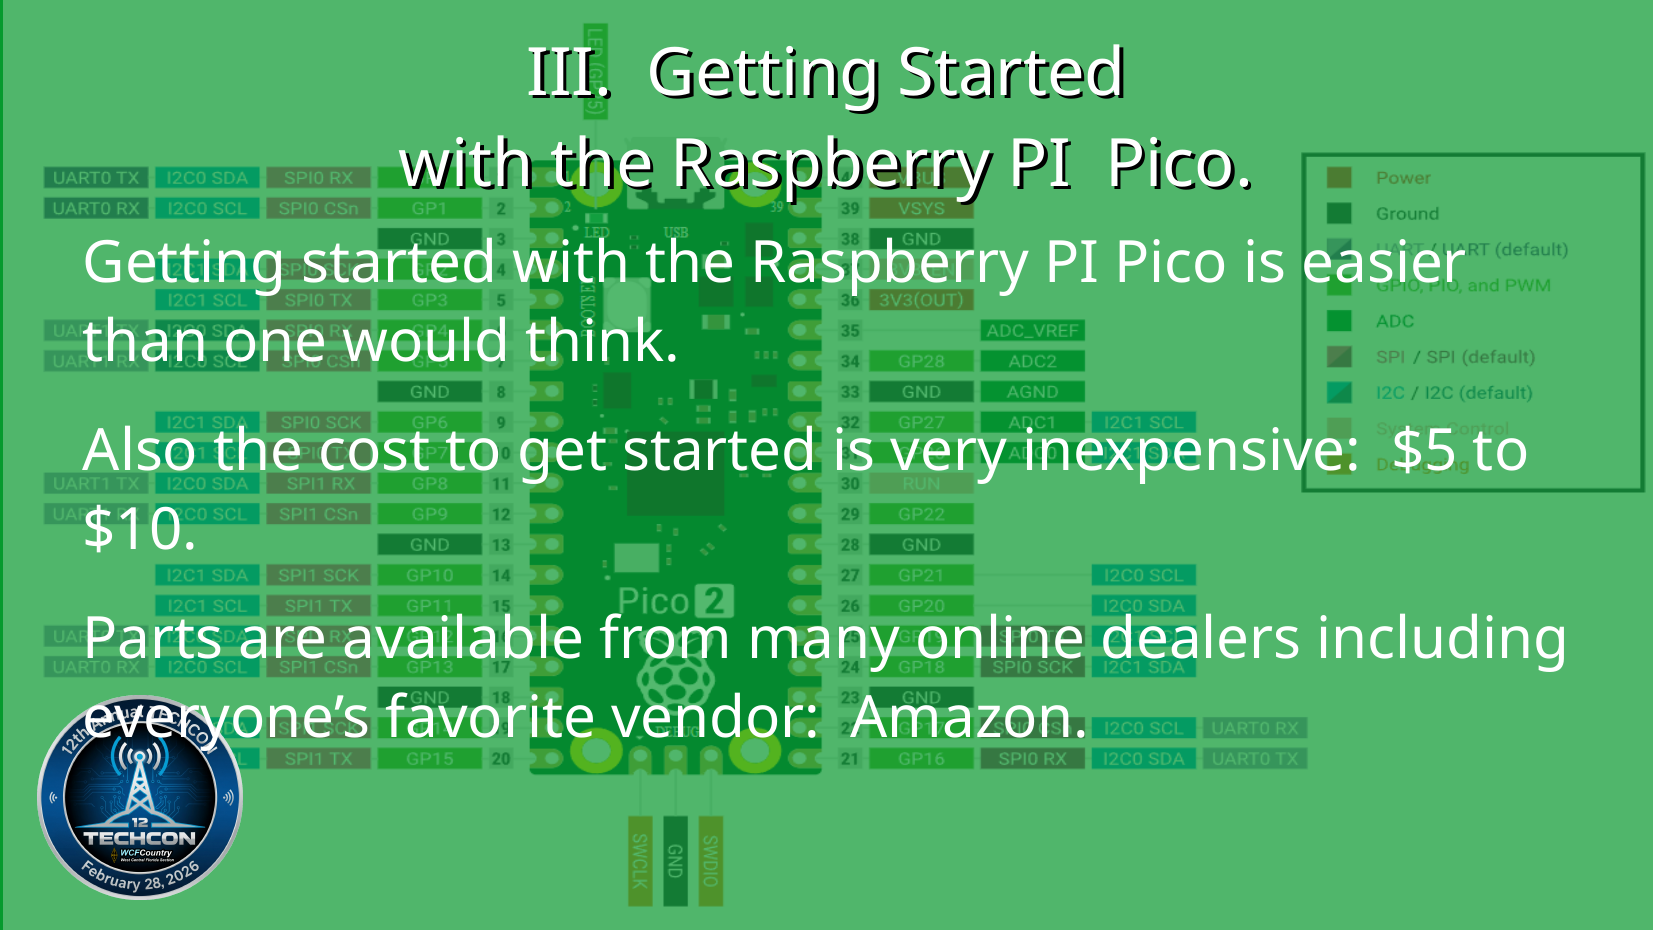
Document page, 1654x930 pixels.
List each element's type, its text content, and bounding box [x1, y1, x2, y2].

list Getting started with the Raspberry PI Pico is easier than one would think. Also the cost to get started is very inexpensive: $5 to $10. Parts are available from many online dealers including everyone’s favorite vendor: Amazon. [82, 217, 1571, 757]
title III. Getting Started with the Raspberry PI Pico. [82, 37, 1571, 193]
picture [37, 695, 243, 900]
